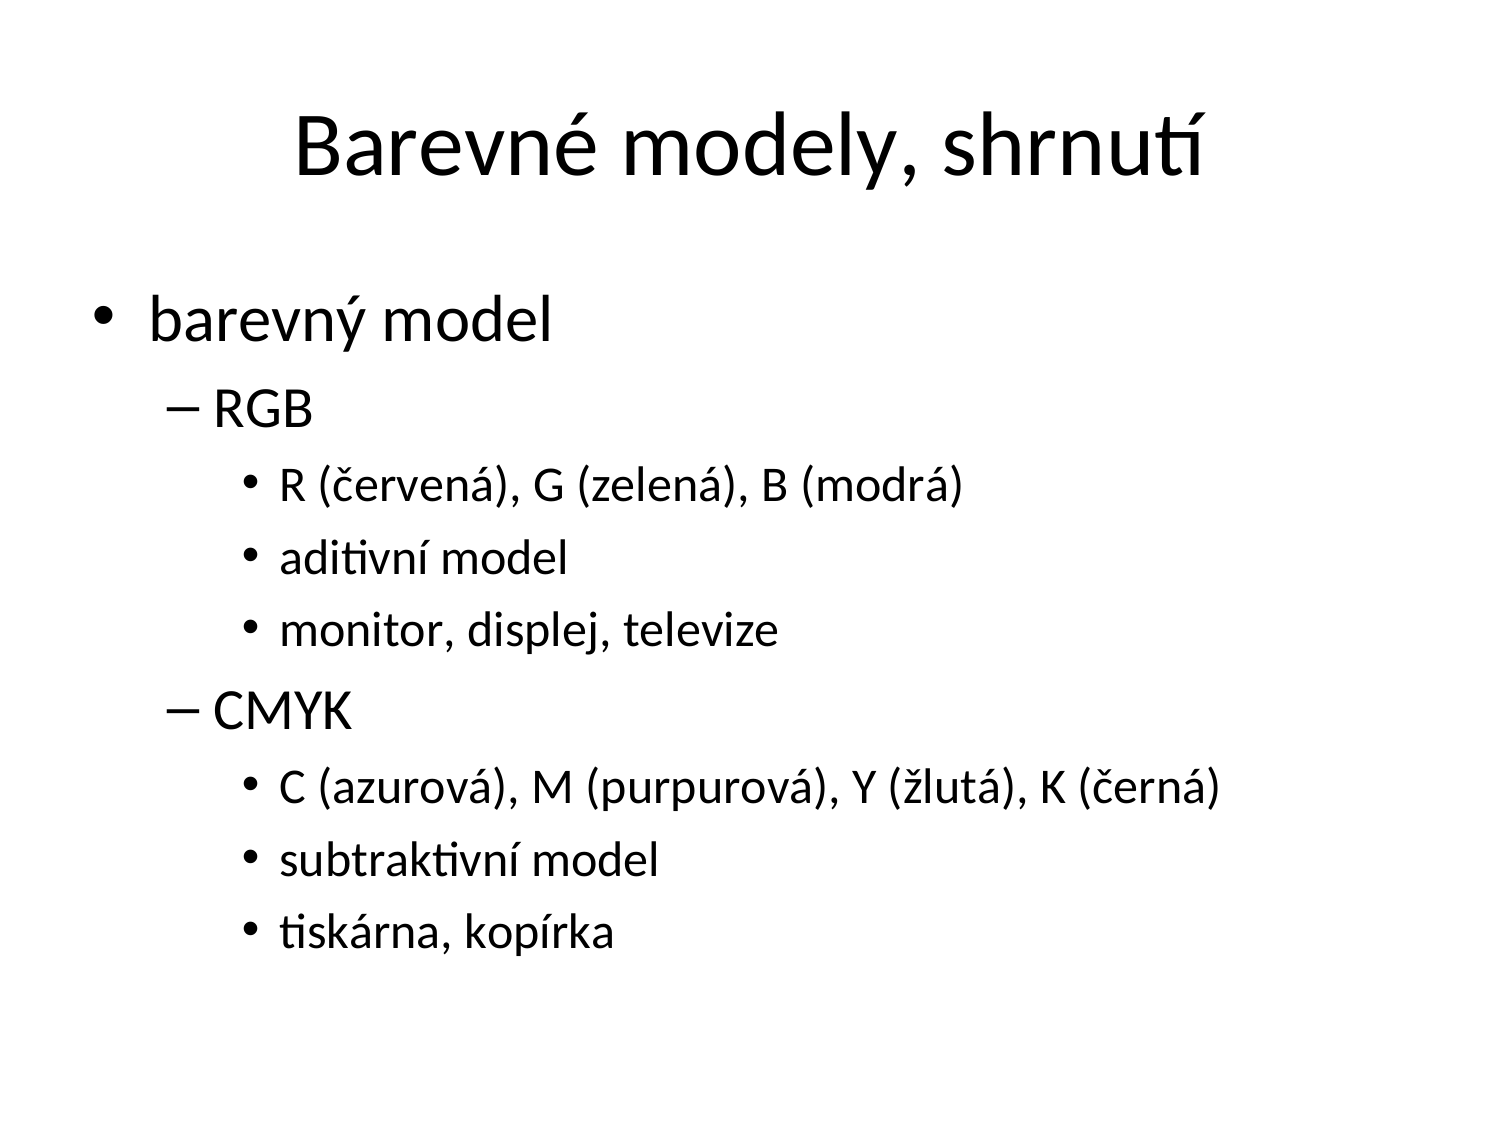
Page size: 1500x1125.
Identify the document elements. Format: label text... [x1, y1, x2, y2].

list barevný model RGB R (červená), G (zelená), B (modrá) aditivní model monitor, displej, televize CMYK C (azurová), M (purpurová), Y (žlutá), K (černá) subtraktivní model tiskárna, kopírka [76, 267, 1427, 1010]
title Barevné modely, shrnutí [75, 45, 1426, 233]
